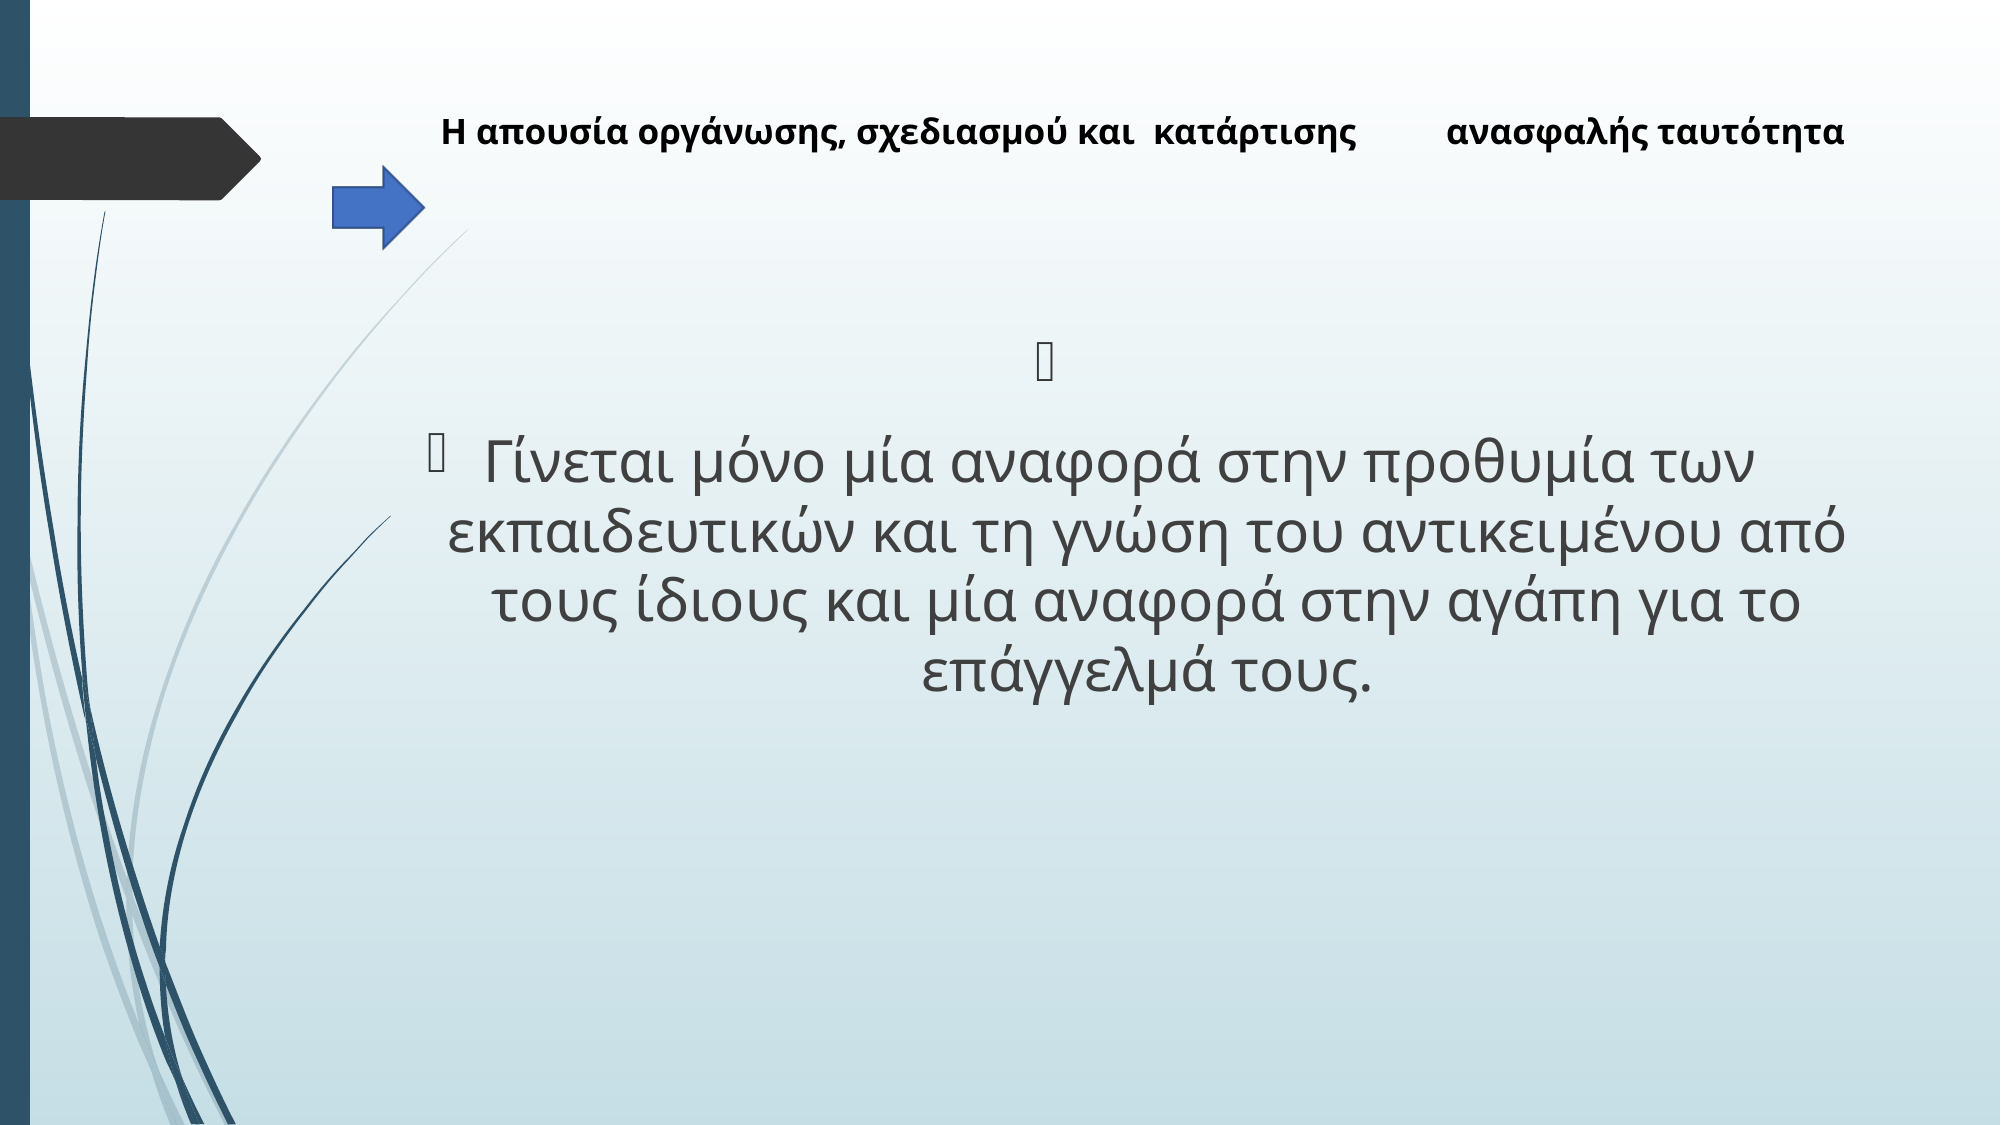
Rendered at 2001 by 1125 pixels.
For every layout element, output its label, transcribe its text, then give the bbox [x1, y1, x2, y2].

title Η απουσία οργάνωσης, σχεδιασμού και κατάρτισης ανασφαλής ταυτότητα [425, 102, 1888, 313]
list Γίνεται μόνο μία αναφορά στην προθυμία των εκπαιδευτικών και τη γνώση του αντικειμένου από τους ίδιους και μία αναφορά στην αγάπη για το επάγγελμά τους. [295, 325, 1888, 1033]
picture [332, 164, 426, 251]
